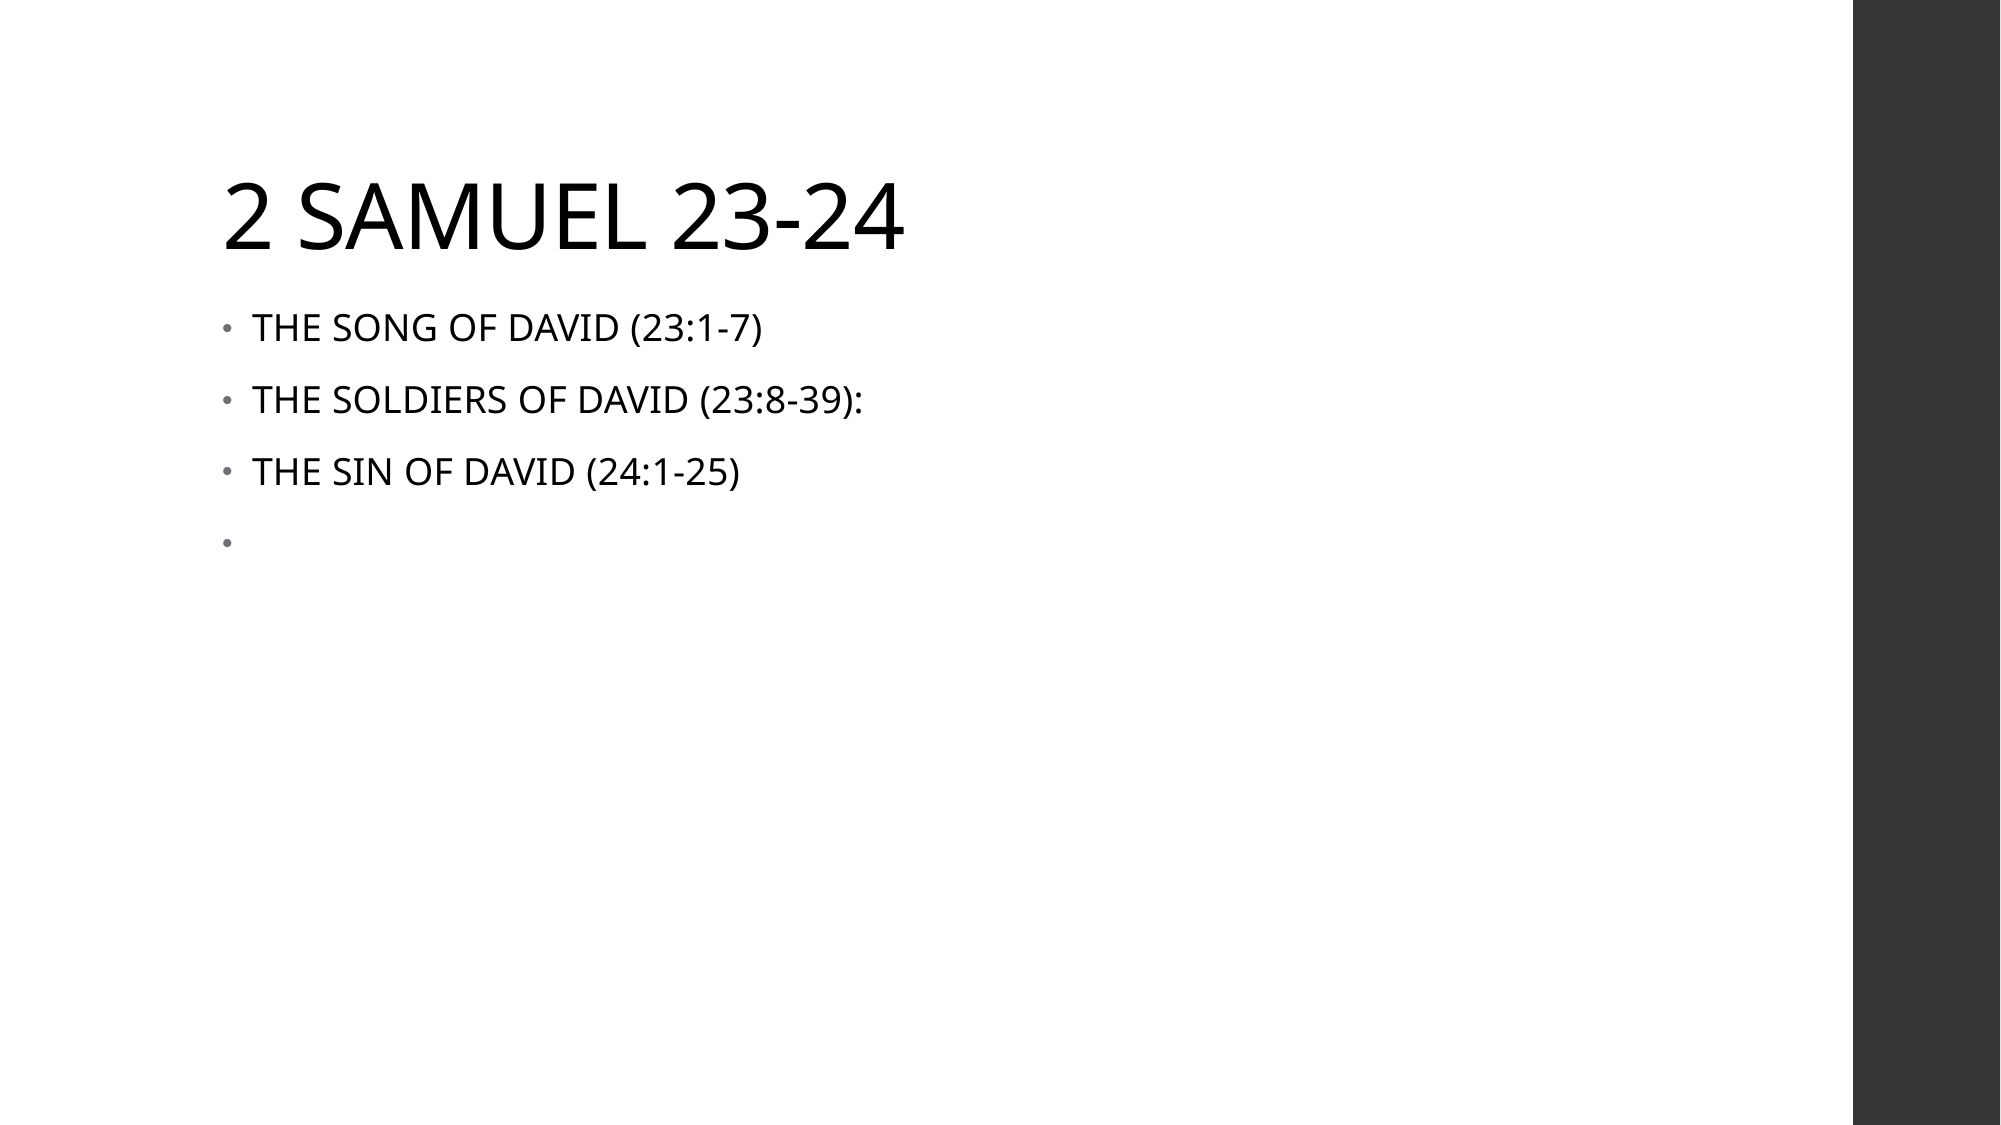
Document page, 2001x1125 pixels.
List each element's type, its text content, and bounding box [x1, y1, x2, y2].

list THE SONG OF DAVID (23:1-7) THE SOLDIERS OF DAVID (23:8-39): THE SIN OF DAVID (24:1-25) [206, 299, 1617, 1014]
title 2 SAMUEL 23-24 [206, 60, 1797, 278]
